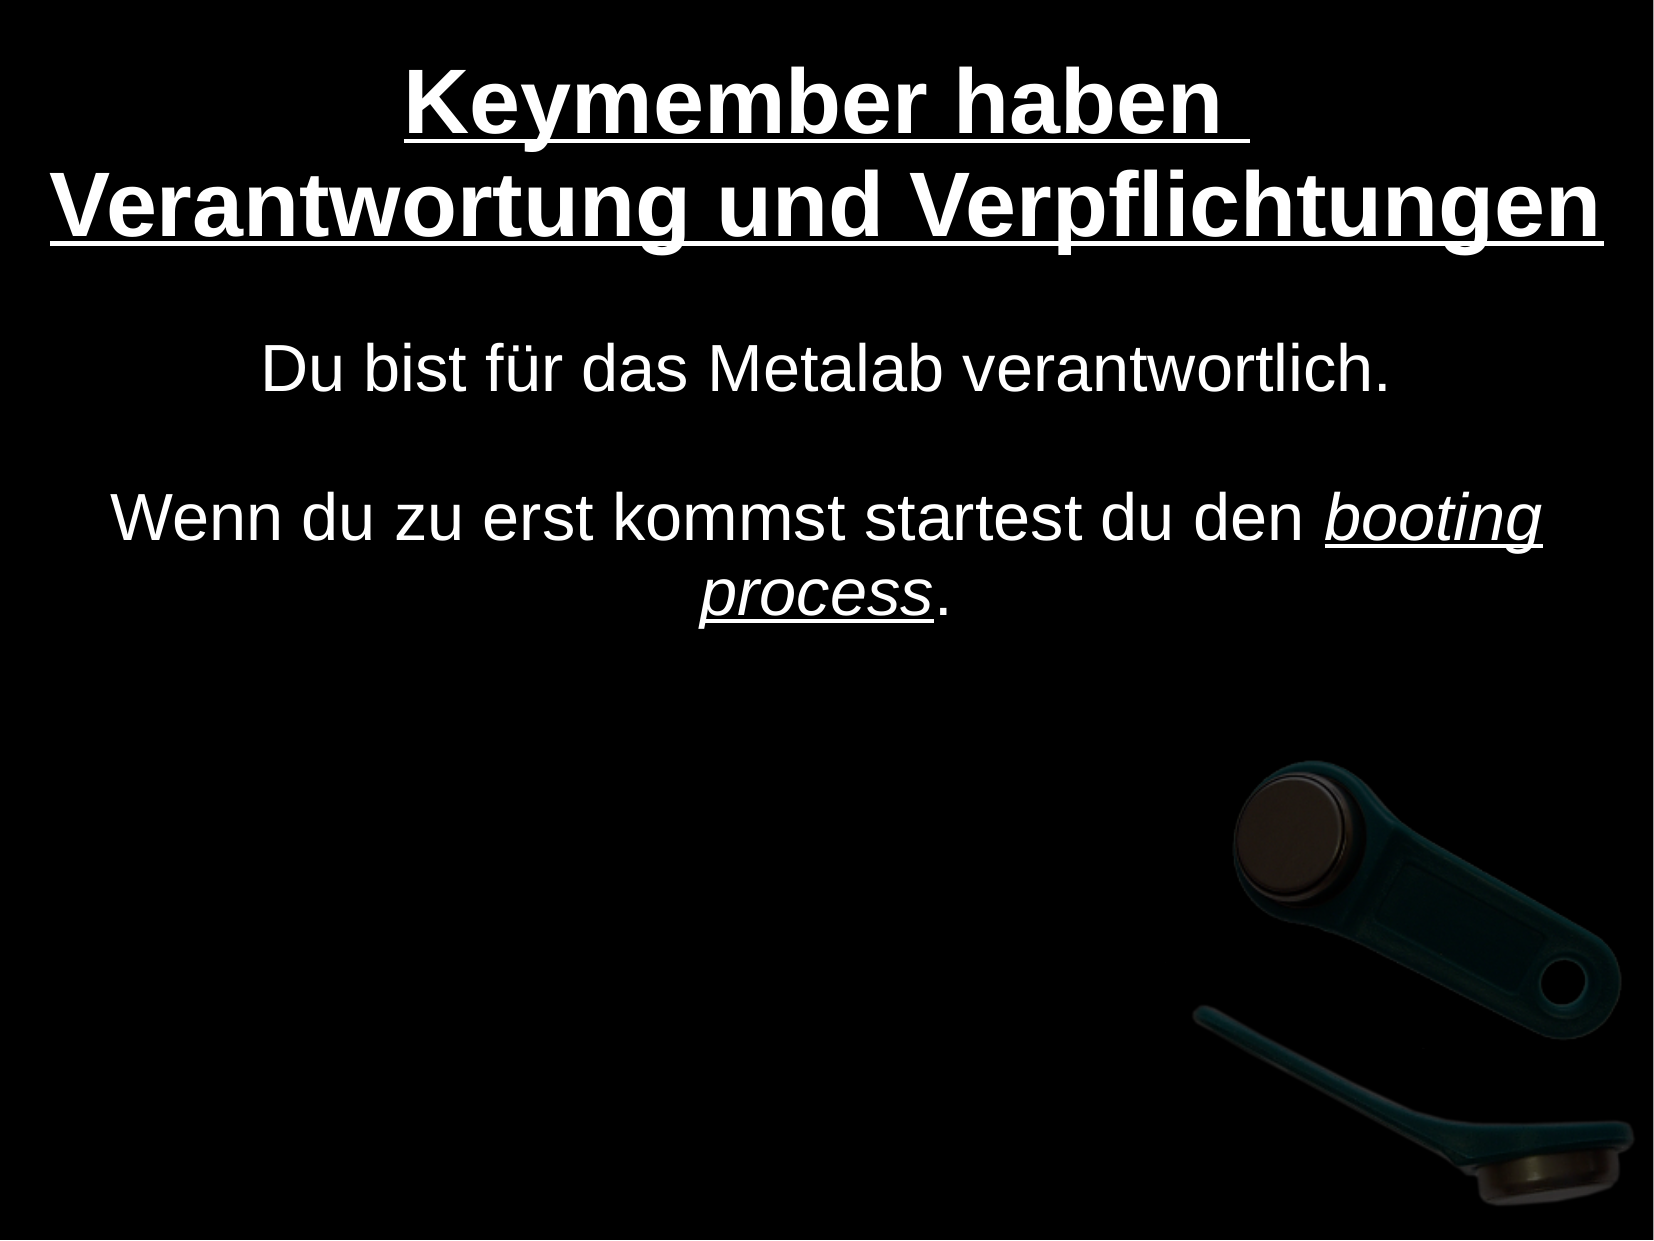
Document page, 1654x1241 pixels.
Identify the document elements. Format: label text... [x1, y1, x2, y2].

picture [1150, 732, 1654, 1236]
title Keymember haben Verantwortung und Verpflichtungen [23, 0, 1630, 307]
subtitle Du bist für das Metalab verantwortlich. Wenn du zu erst kommst startest du den booting process. [82, 330, 1571, 1050]
